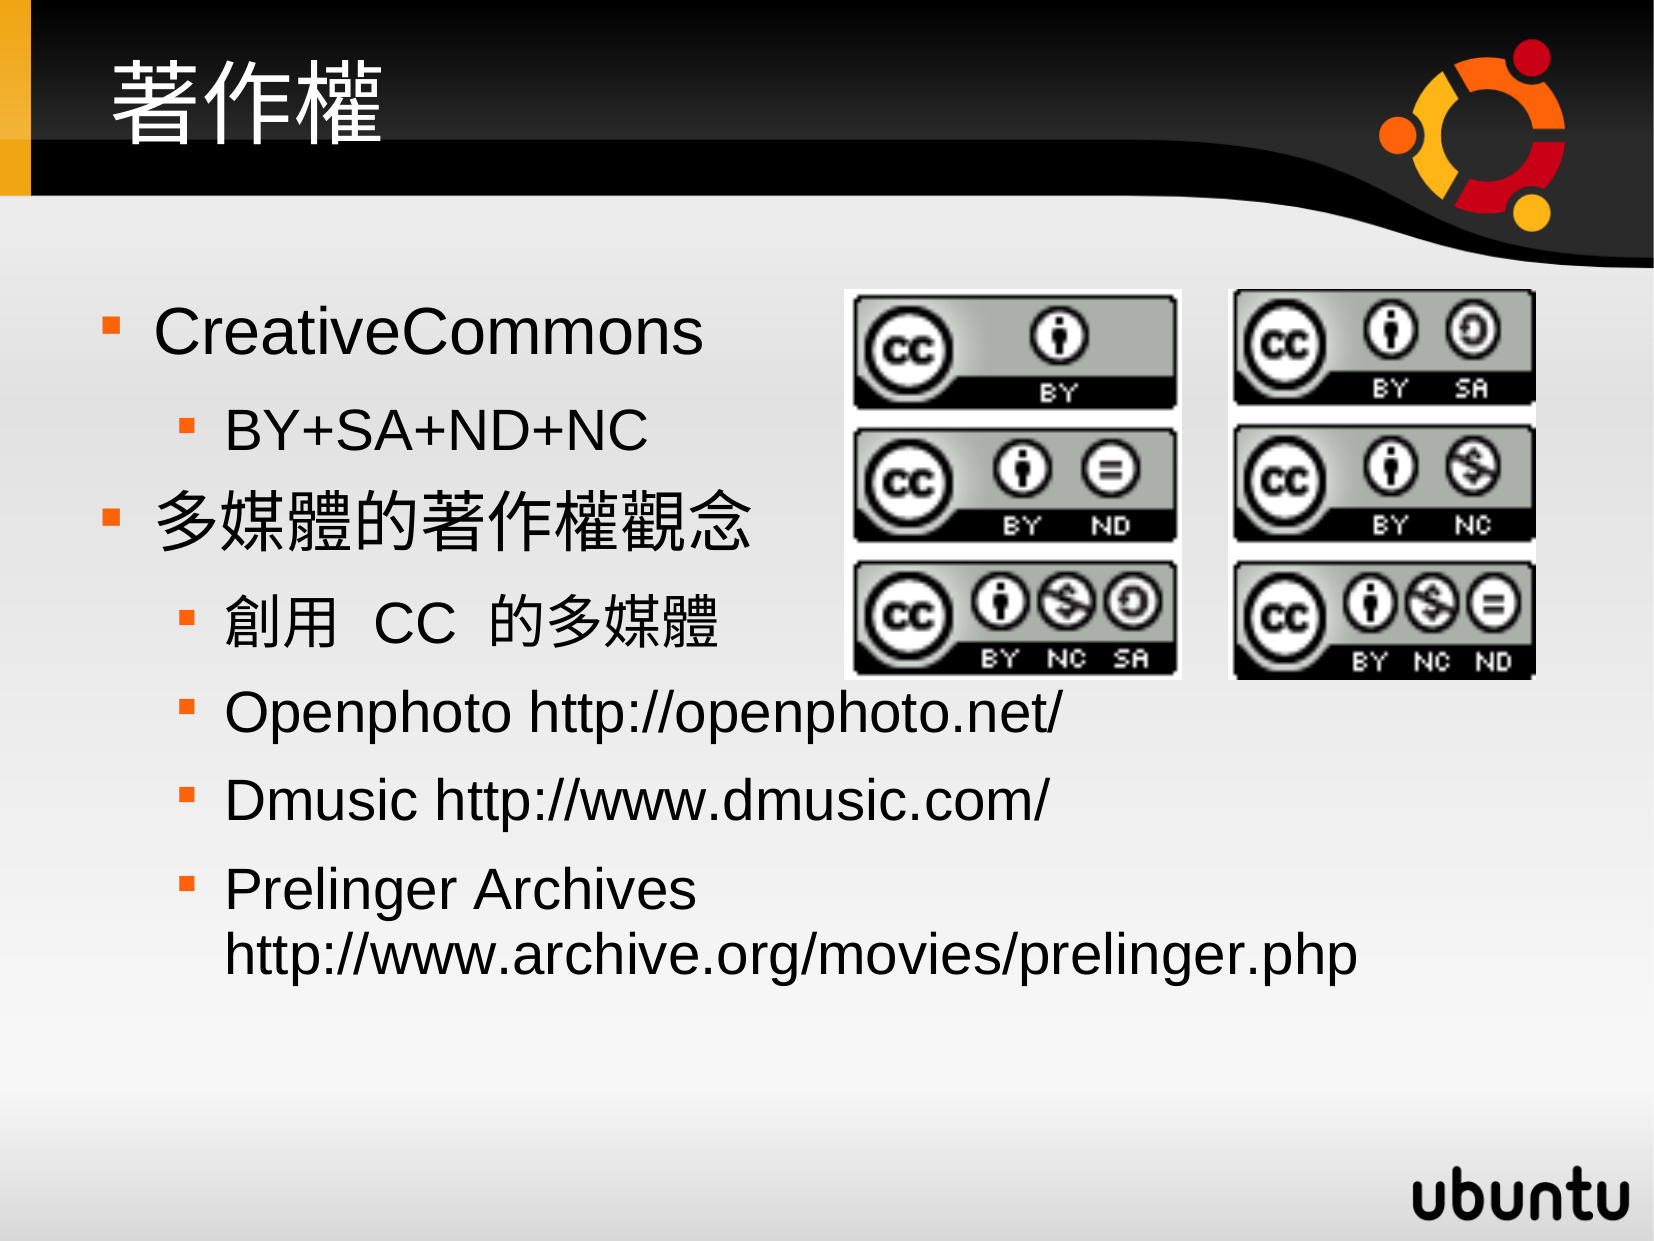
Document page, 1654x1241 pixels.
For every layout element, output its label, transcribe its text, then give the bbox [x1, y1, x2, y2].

picture [0, 0, 1654, 1241]
title 著作權 [76, 7, 1565, 200]
list CreativeCommons BY+SA+ND+NC 多媒體的著作權觀念 創用 CC 的多媒體 Openphoto http://openphoto.net/ Dmusic http://www.dmusic.com/ Prelinger Archives http://www.archive.org/movies/prelinger.php [82, 290, 1571, 1094]
